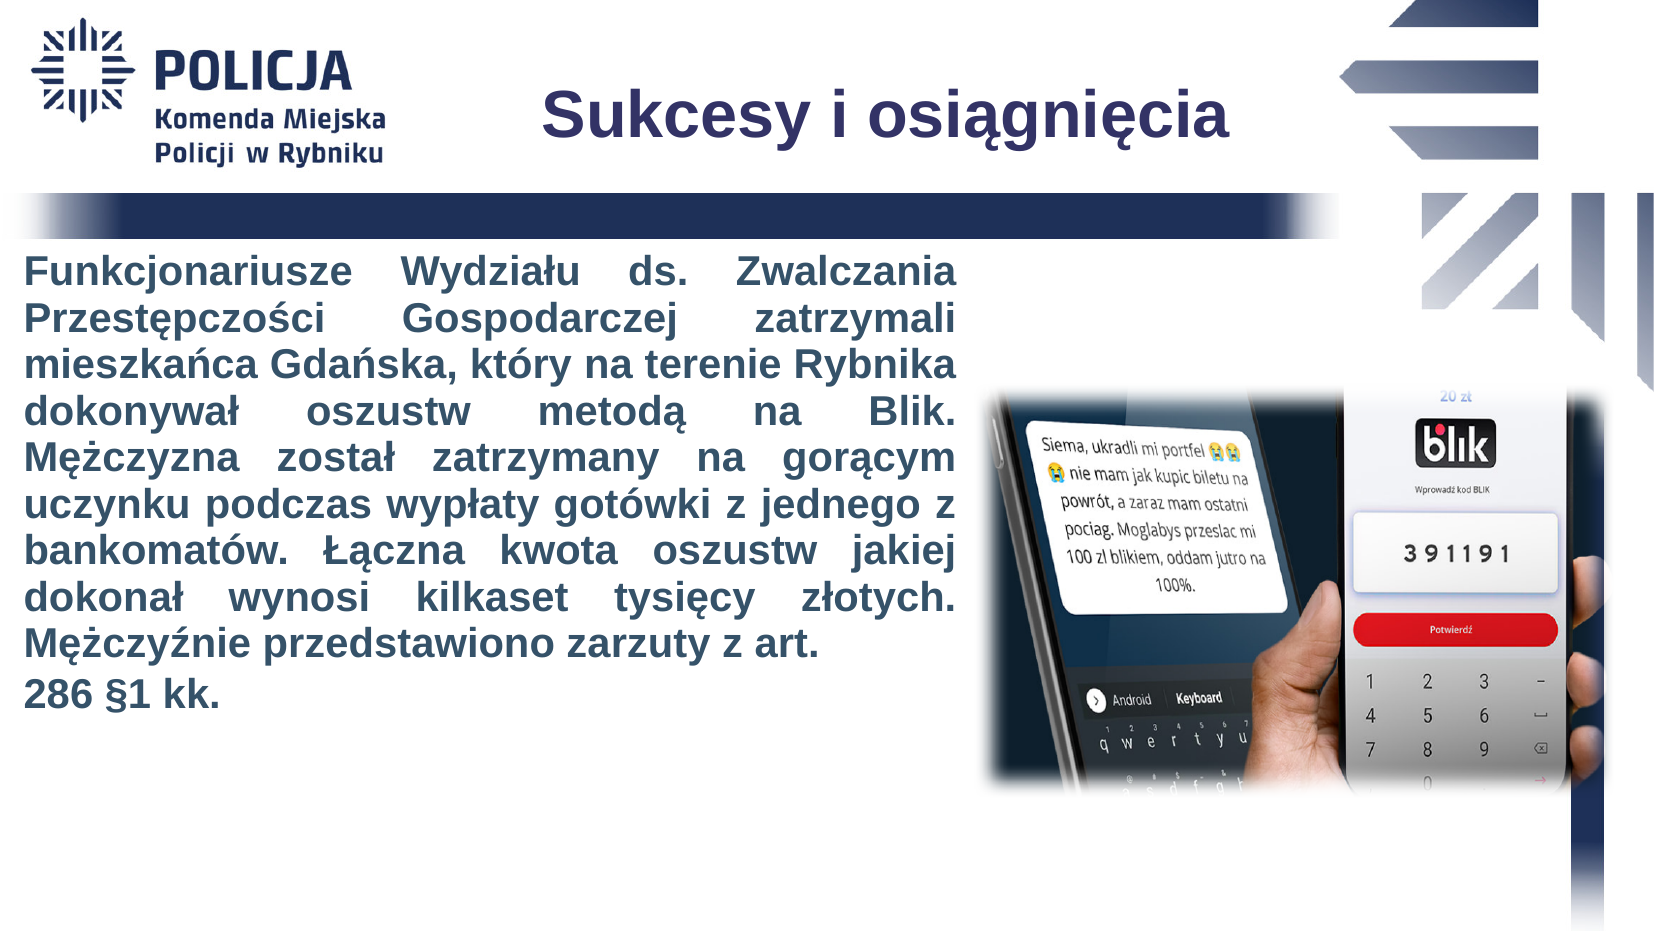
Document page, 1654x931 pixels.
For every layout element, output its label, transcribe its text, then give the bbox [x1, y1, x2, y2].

list Funkcjonariusze Wydziału ds. Zwalczania Przestępczości Gospodarczej zatrzymali mieszkańca Gdańska, który na terenie Rybnika dokonywał oszustw metodą na Blik. Mężczyzna został zatrzymany na gorącym uczynku podczas wypłaty gotówki z jednego z bankomatów. Łączna kwota oszustw jakiej dokonał wynosi kilkaset tysięcy złotych. Mężczyźnie przedstawiono zarzuty z art. 286 §1 kk. [23, 248, 957, 922]
picture [0, 0, 1654, 931]
title Sukcesy i osiągnięcia [141, 37, 1630, 193]
